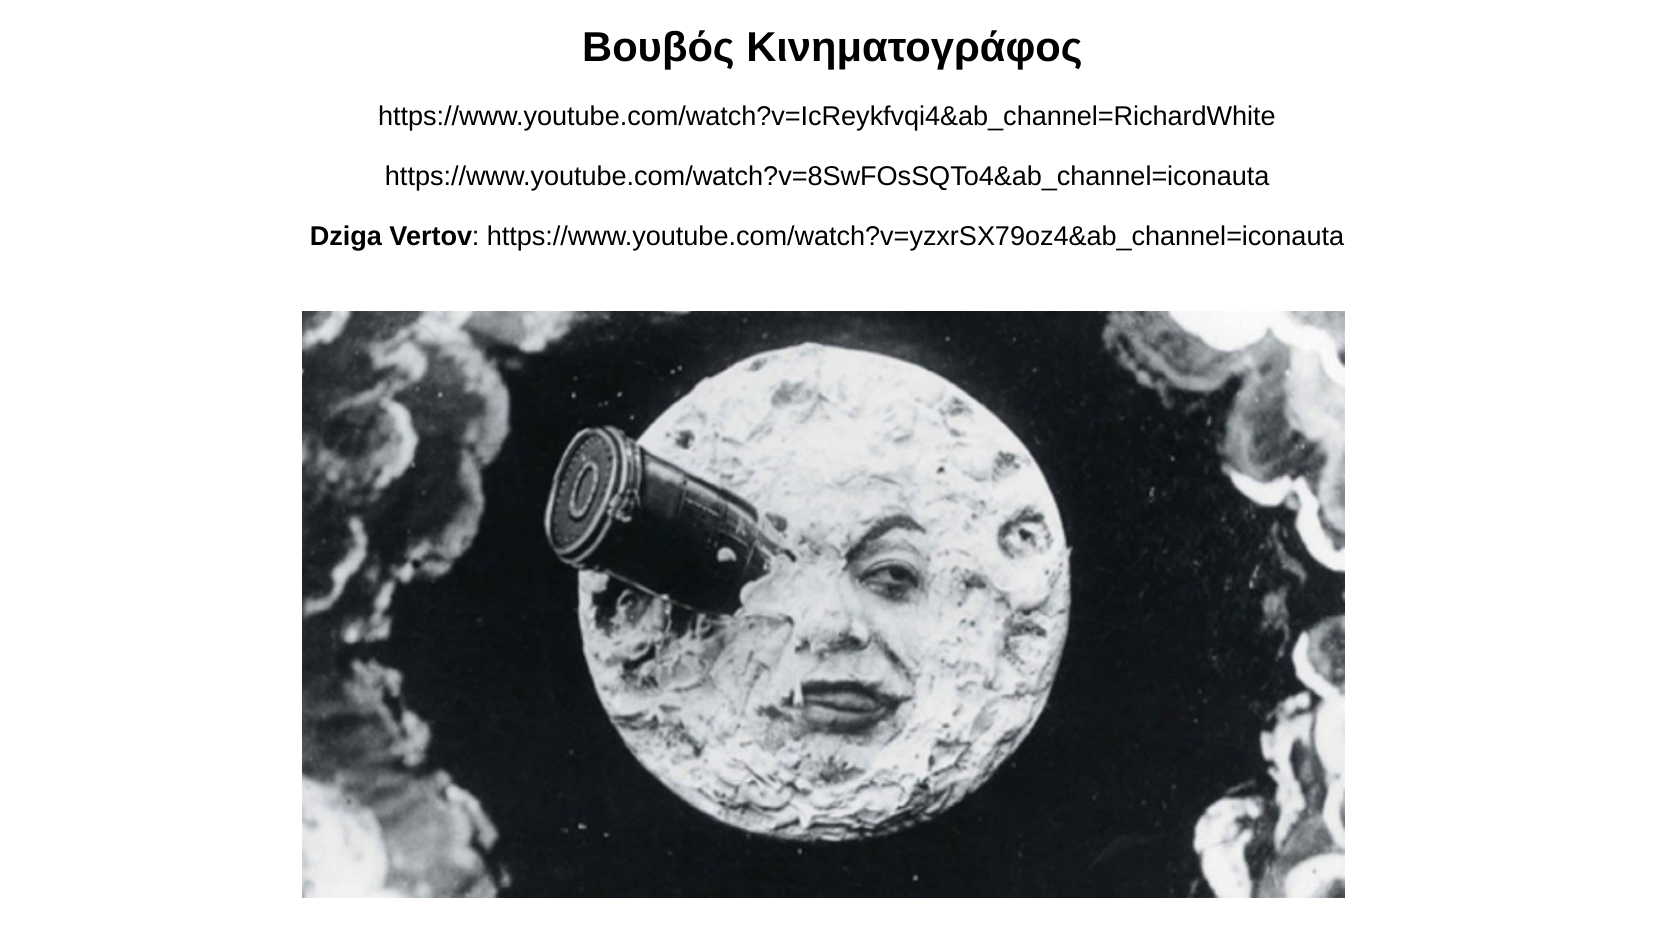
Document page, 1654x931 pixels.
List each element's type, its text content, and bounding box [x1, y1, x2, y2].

picture [302, 311, 1345, 898]
title Βουβός Κινηματογράφος https://www.youtube.com/watch?v=IcReykfvqi4&ab_channel=RichardWhite https://www.youtube.com/watch?v=8SwFOsSQTo4&ab_channel=iconauta Dziga Vertov: https://www.youtube.com/watch?v=yzxrSX79oz4&ab_channel=iconauta [82, 23, 1571, 313]
